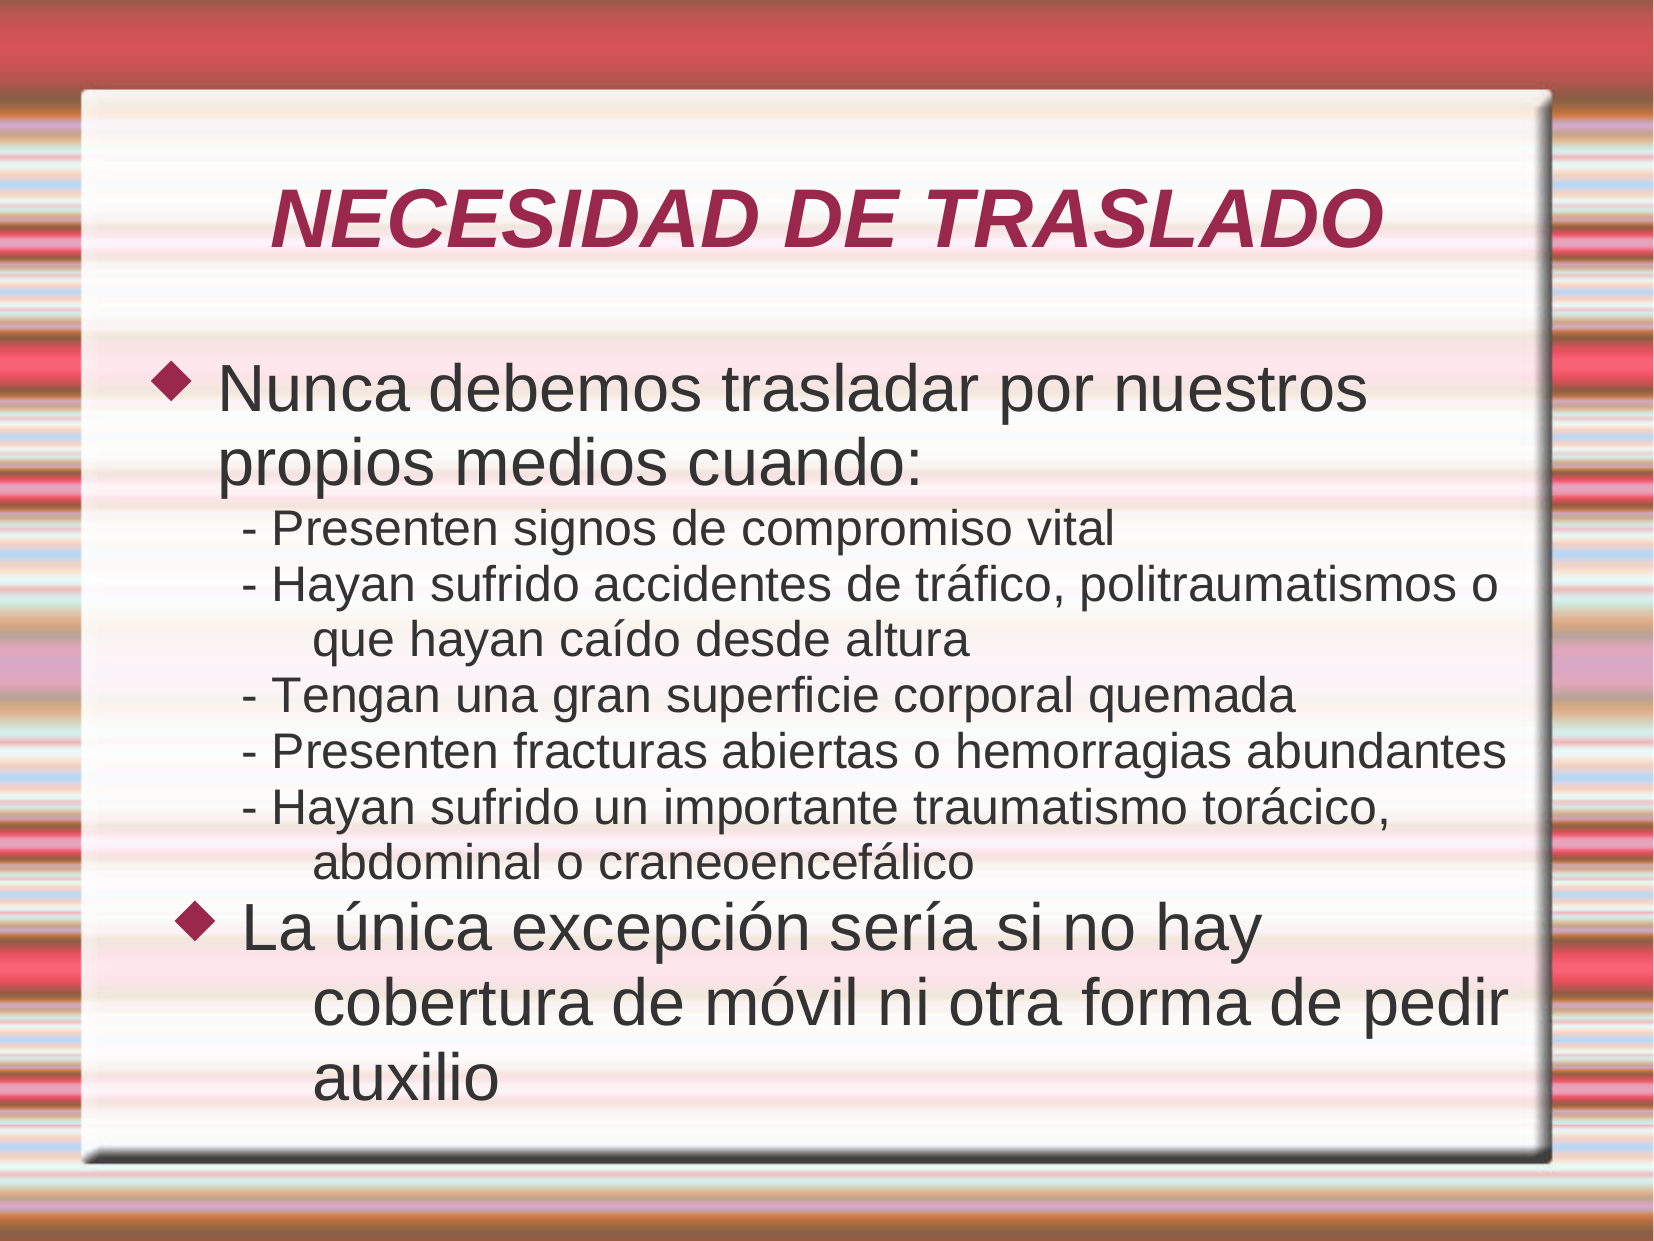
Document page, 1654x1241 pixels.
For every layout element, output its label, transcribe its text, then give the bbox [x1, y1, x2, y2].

list Nunca debemos trasladar por nuestros propios medios cuando: - Presenten signos de compromiso vital - Hayan sufrido accidentes de tráfico, politraumatismos o que hayan caído desde altura - Tengan una gran superficie corporal quemada - Presenten fracturas abiertas o hemorragias abundantes - Hayan sufrido un importante traumatismo torácico, abdominal o craneoencefálico La única excepción sería si no hay cobertura de móvil ni otra forma de pedir auxilio [134, 350, 1516, 1132]
title NECESIDAD DE TRASLADO [121, 114, 1534, 322]
picture [0, 0, 1654, 1241]
